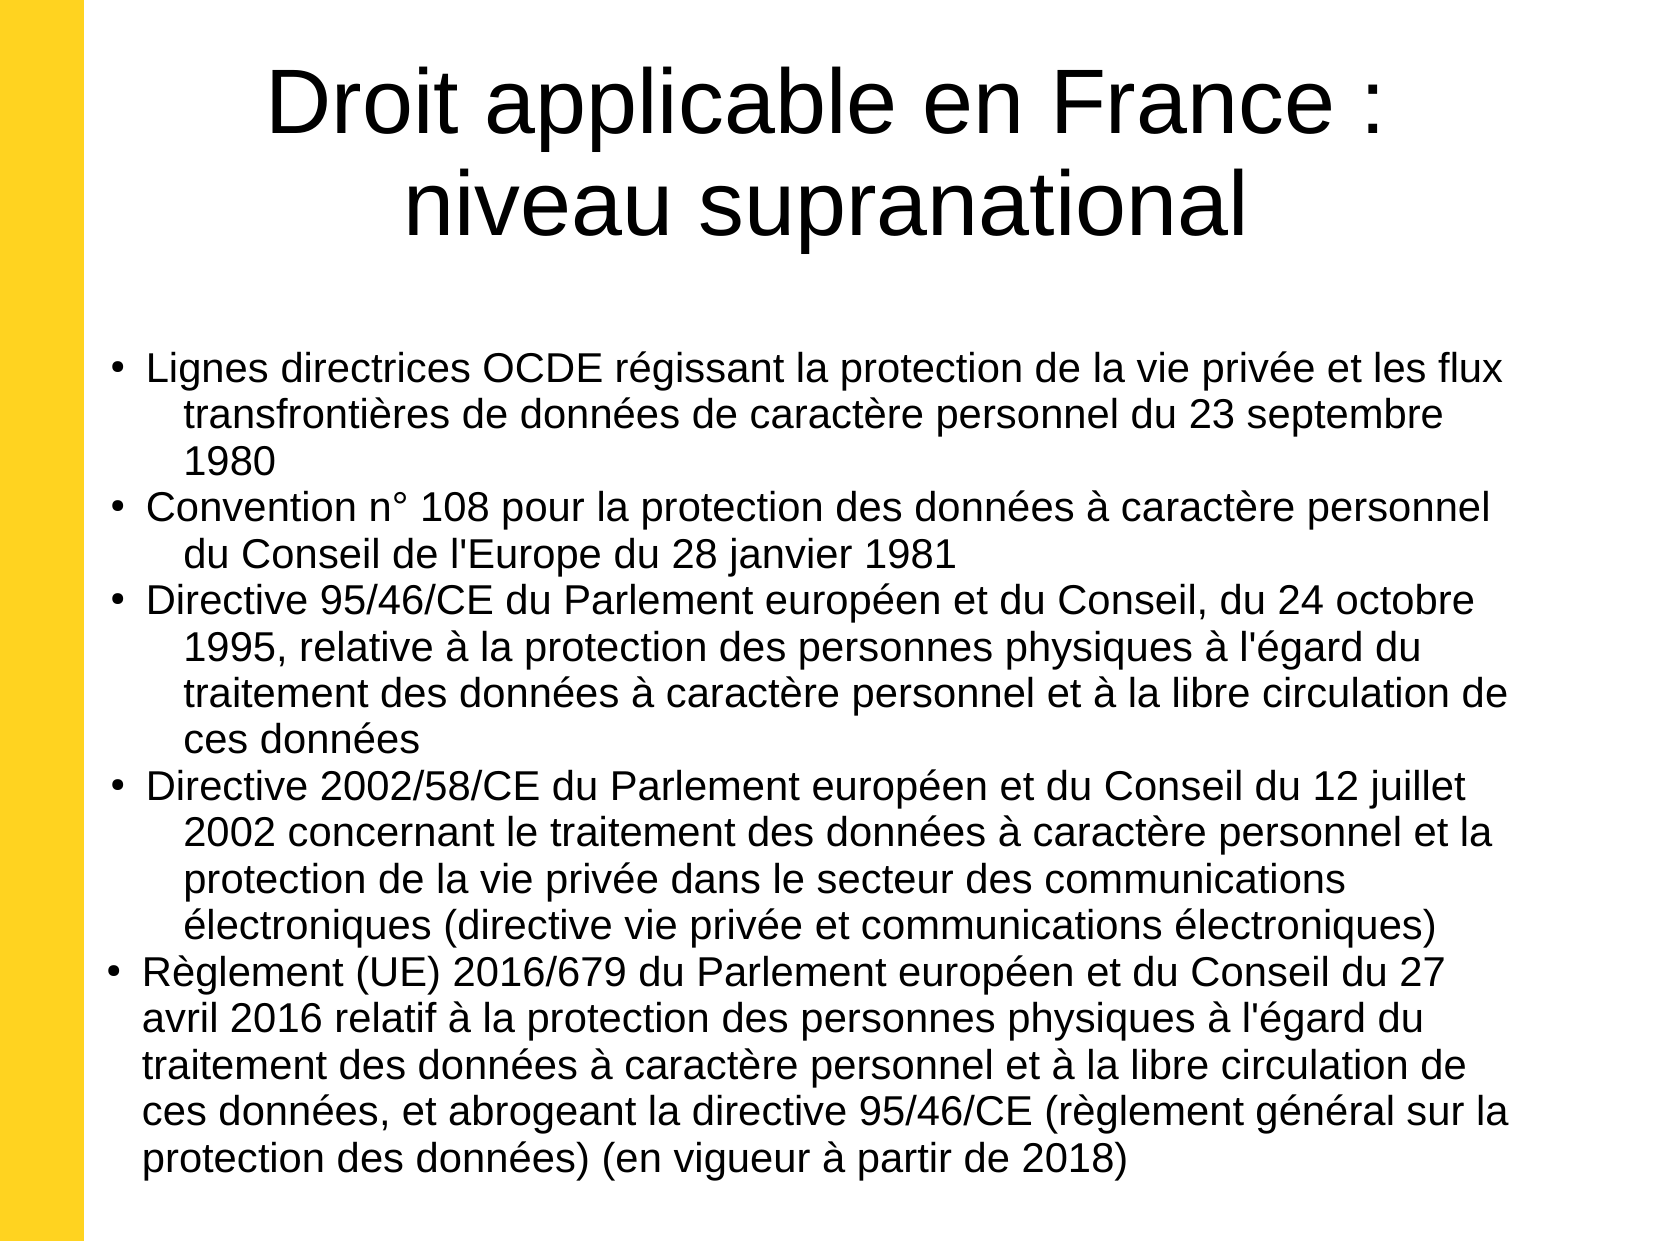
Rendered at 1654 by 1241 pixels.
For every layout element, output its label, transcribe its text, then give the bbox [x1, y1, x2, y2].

text_box [0, 0, 84, 1241]
title Droit applicable en France : niveau supranational [82, 49, 1571, 257]
subtitle Lignes directrices OCDE régissant la protection de la vie privée et les flux transfrontières de données de caractère personnel du 23 septembre 1980 Convention n° 108 pour la protection des données à caractère personnel du Conseil de l'Europe du 28 janvier 1981 Directive 95/46/CE du Parlement européen et du Conseil, du 24 octobre 1995, relative à la protection des personnes physiques à l'égard du traitement des données à caractère personnel et à la libre circulation de ces données Directive 2002/58/CE du Parlement européen et du Conseil du 12 juillet 2002 concernant le traitement des données à caractère personnel et la protection de la vie privée dans le secteur des communications électroniques (directive vie privée et communications électroniques) Règlement (UE) 2016/679 du Parlement européen et du Conseil du 27 avril 2016 relatif à la protection des personnes physiques à l'égard du traitement des données à caractère personnel et à la libre circulation de ces données, et abrogeant la directive 95/46/CE (règlement général sur la protection des données) (en vigueur à partir de 2018) [35, 344, 1524, 1182]
